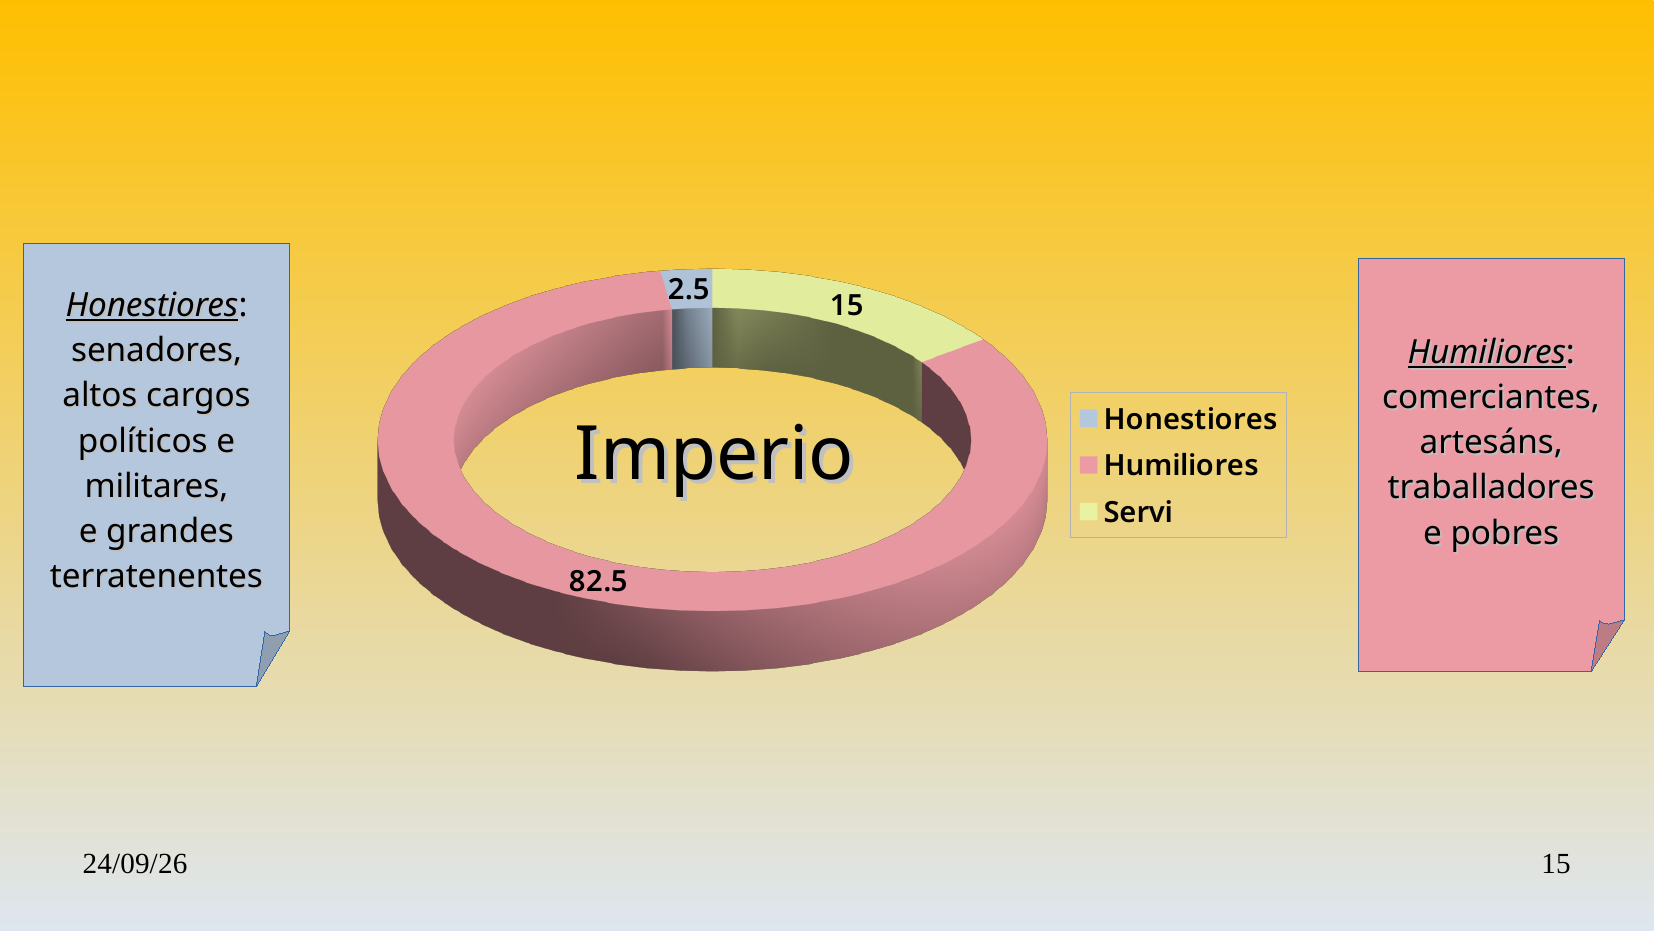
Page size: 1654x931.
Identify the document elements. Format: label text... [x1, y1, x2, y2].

chart [354, 0, 1300, 931]
text_box Imperio [507, 392, 922, 520]
text_box Humiliores: comerciantes, artesáns, traballadores e pobres [1358, 258, 1625, 672]
text_box Honestiores: senadores, altos cargos políticos e militares, e grandes terratenentes [23, 243, 290, 687]
